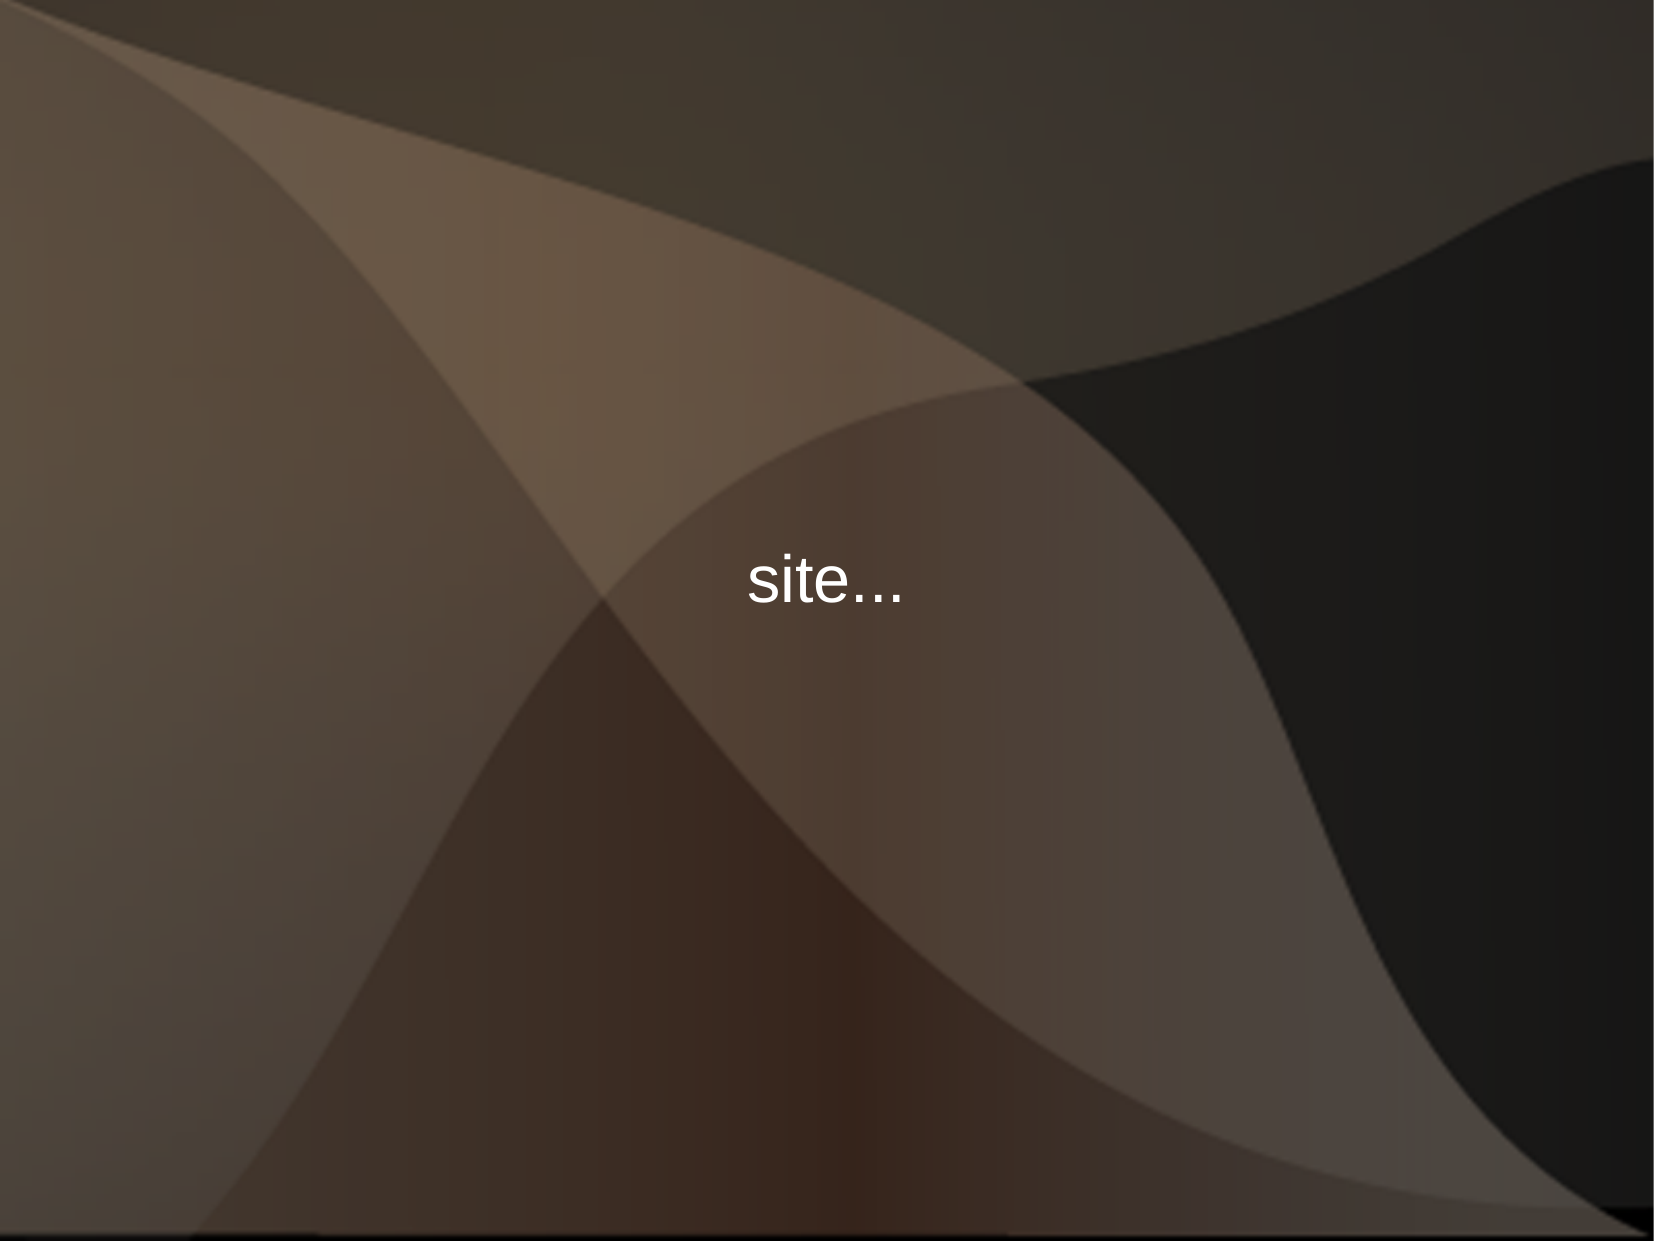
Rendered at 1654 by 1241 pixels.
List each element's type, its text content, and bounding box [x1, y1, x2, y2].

subtitle site... [82, 56, 1571, 1102]
picture [0, 0, 1654, 1241]
